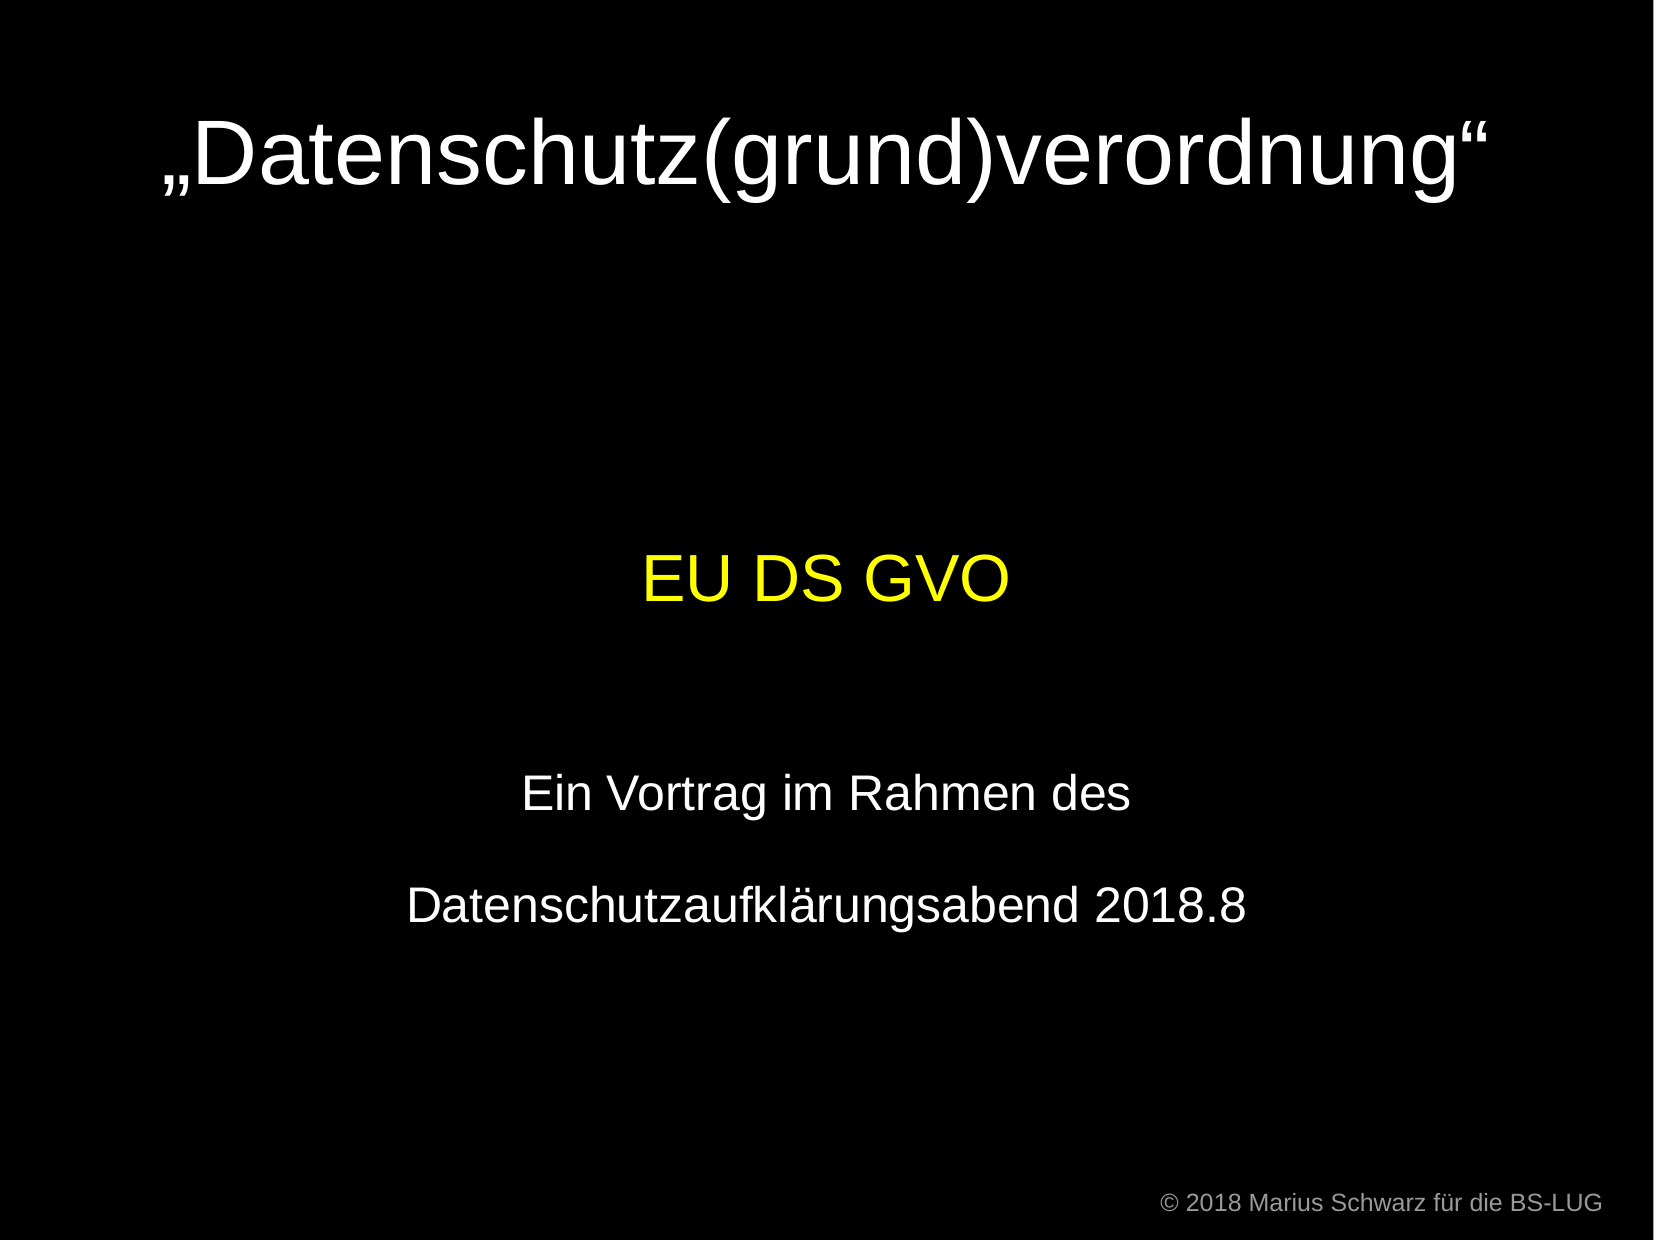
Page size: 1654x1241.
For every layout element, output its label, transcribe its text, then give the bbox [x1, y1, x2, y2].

text_box © 2018 Marius Schwarz für die BS-LUG [1145, 1181, 1630, 1224]
subtitle EU DS GVO Ein Vortrag im Rahmen des Datenschutzaufklärungsabend 2018.8 [82, 290, 1571, 1109]
title „Datenschutz(grund)verordnung“ [82, 49, 1571, 257]
